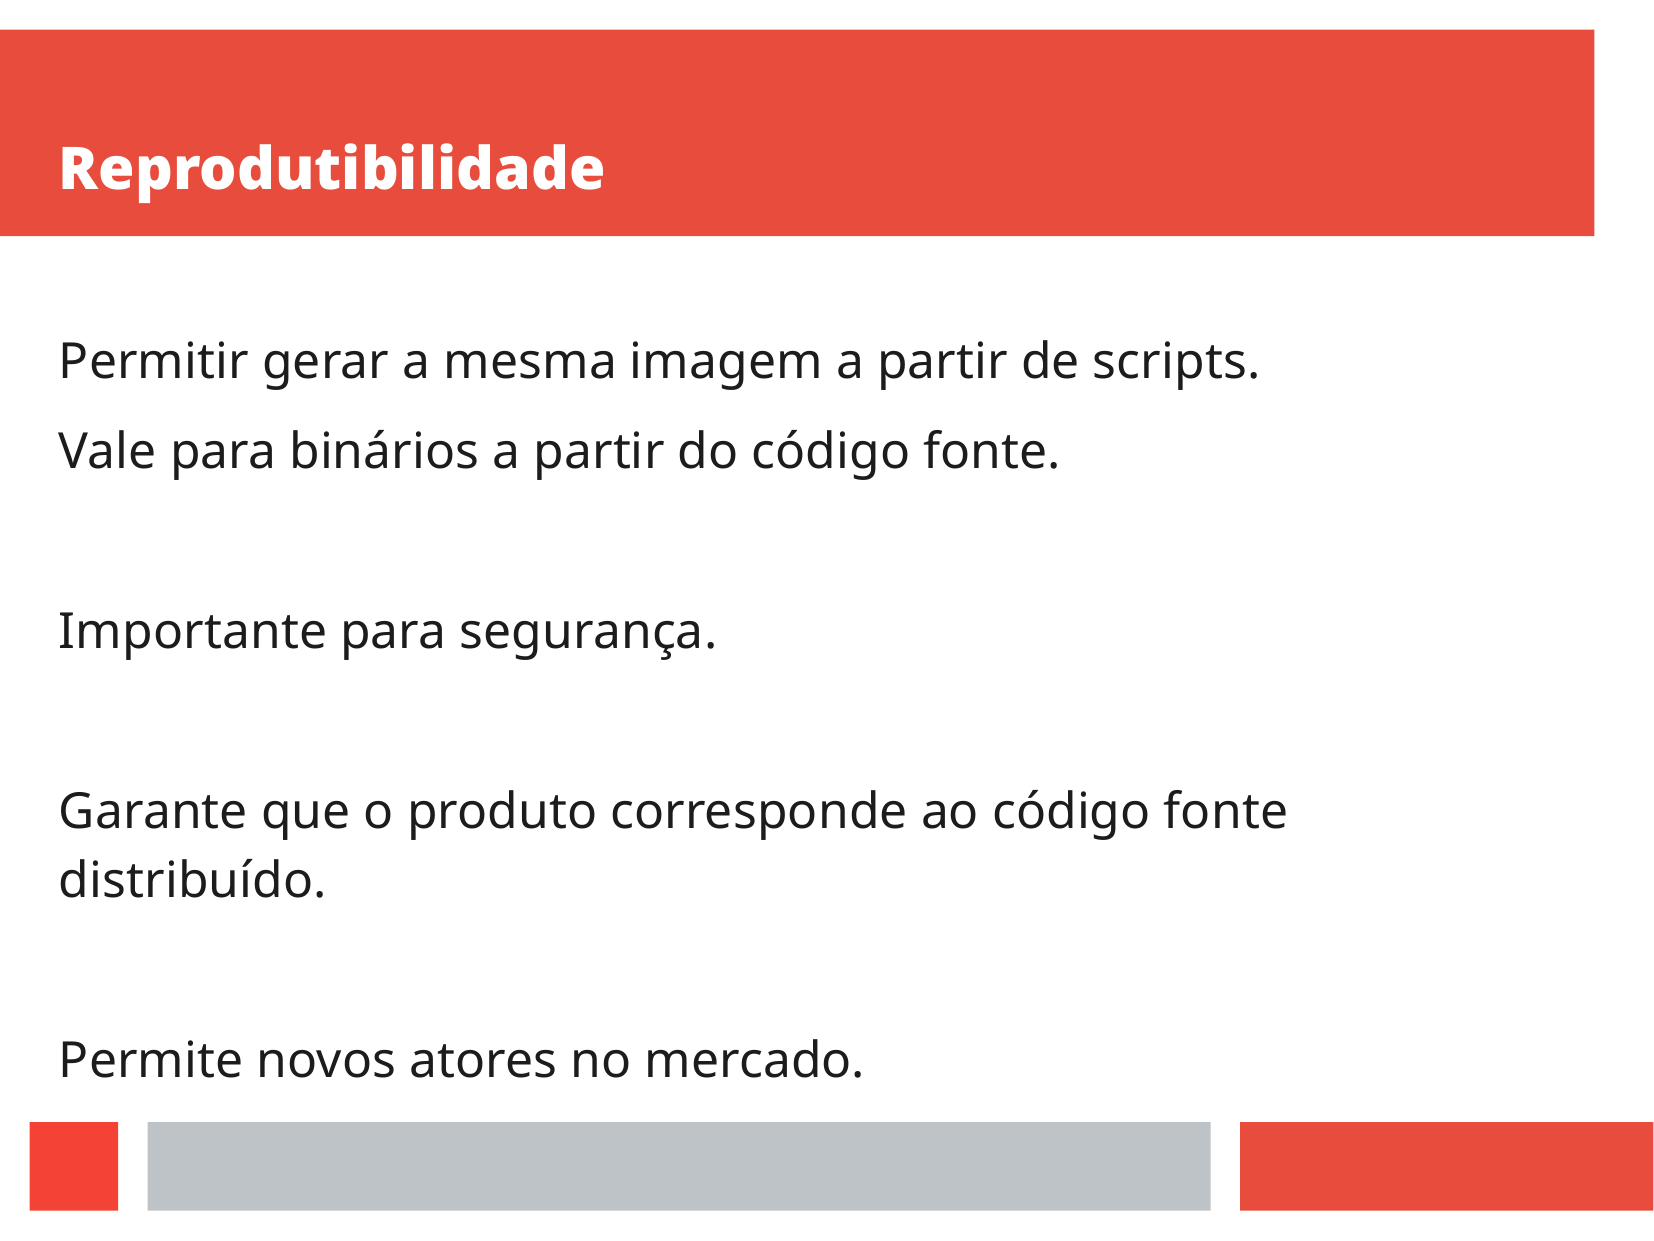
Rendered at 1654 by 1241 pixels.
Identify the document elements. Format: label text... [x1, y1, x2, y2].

list Permitir gerar a mesma imagem a partir de scripts. Vale para binários a partir do código fonte. Importante para segurança. Garante que o produto corresponde ao código fonte distribuído. Permite novos atores no mercado. [59, 324, 1565, 1093]
title Reprodutibilidade [59, 59, 1595, 207]
